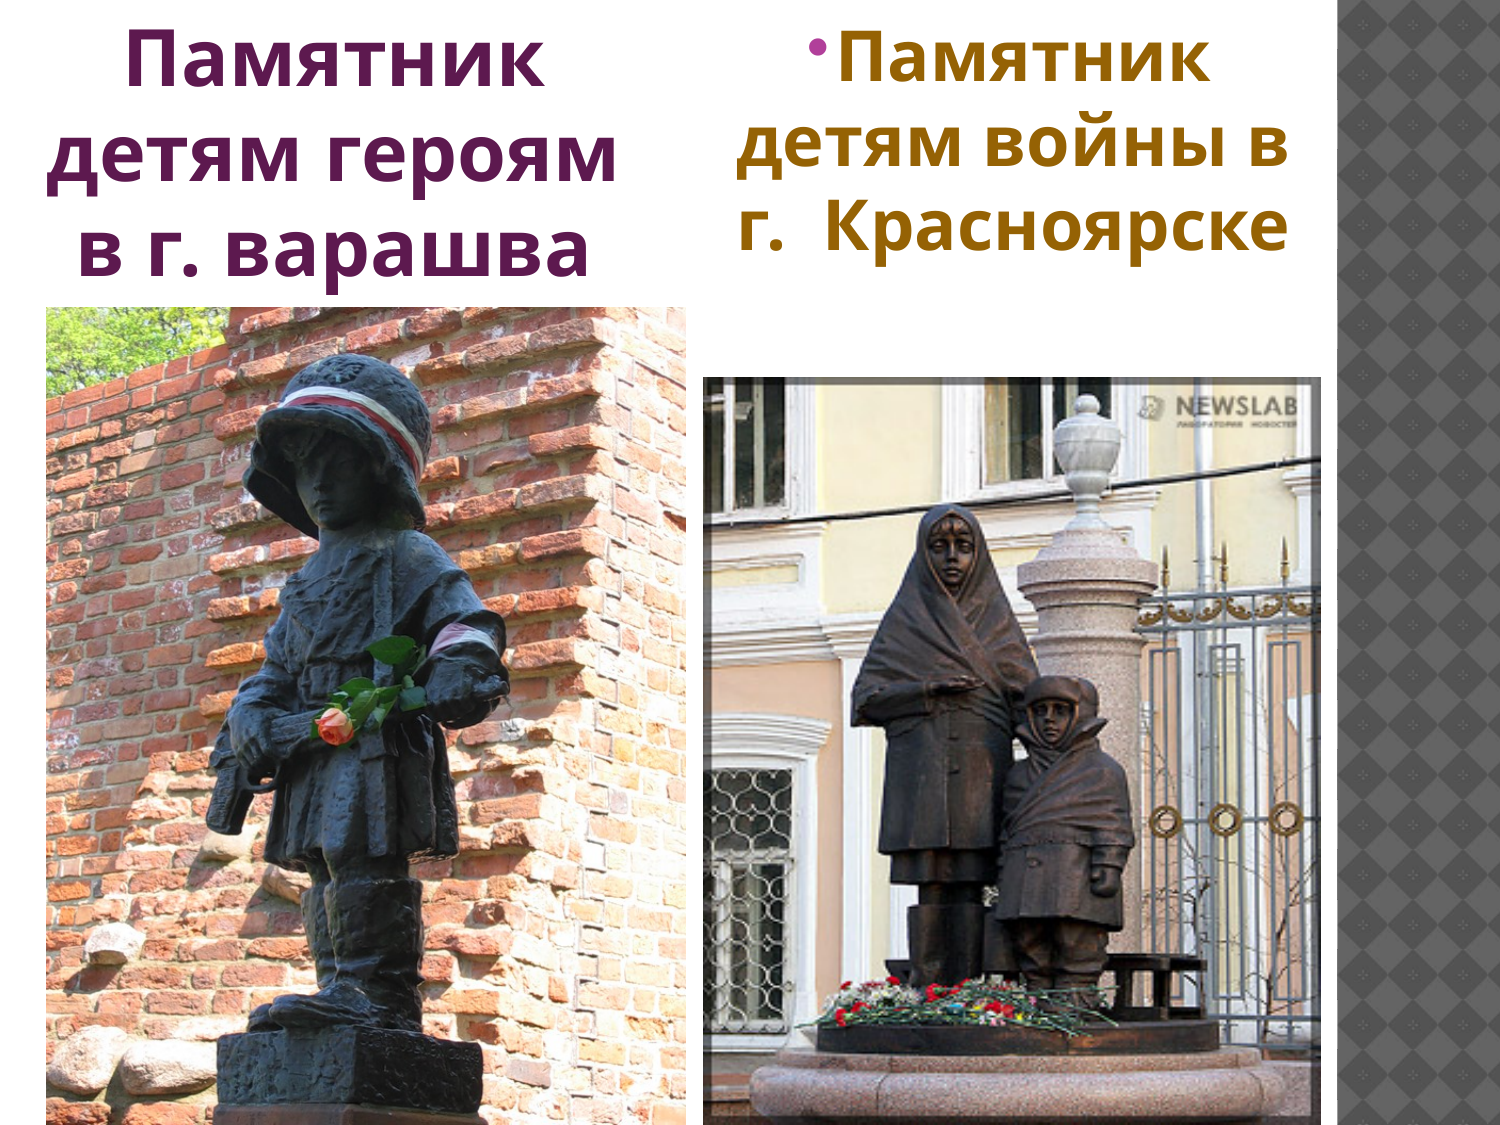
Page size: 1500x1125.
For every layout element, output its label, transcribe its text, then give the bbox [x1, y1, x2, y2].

list Памятник детям войны в г. Красноярске [691, 4, 1336, 274]
title Памятник детям героям в г. варашва [0, 0, 668, 247]
picture [46, 307, 686, 1125]
picture [703, 377, 1321, 1125]
